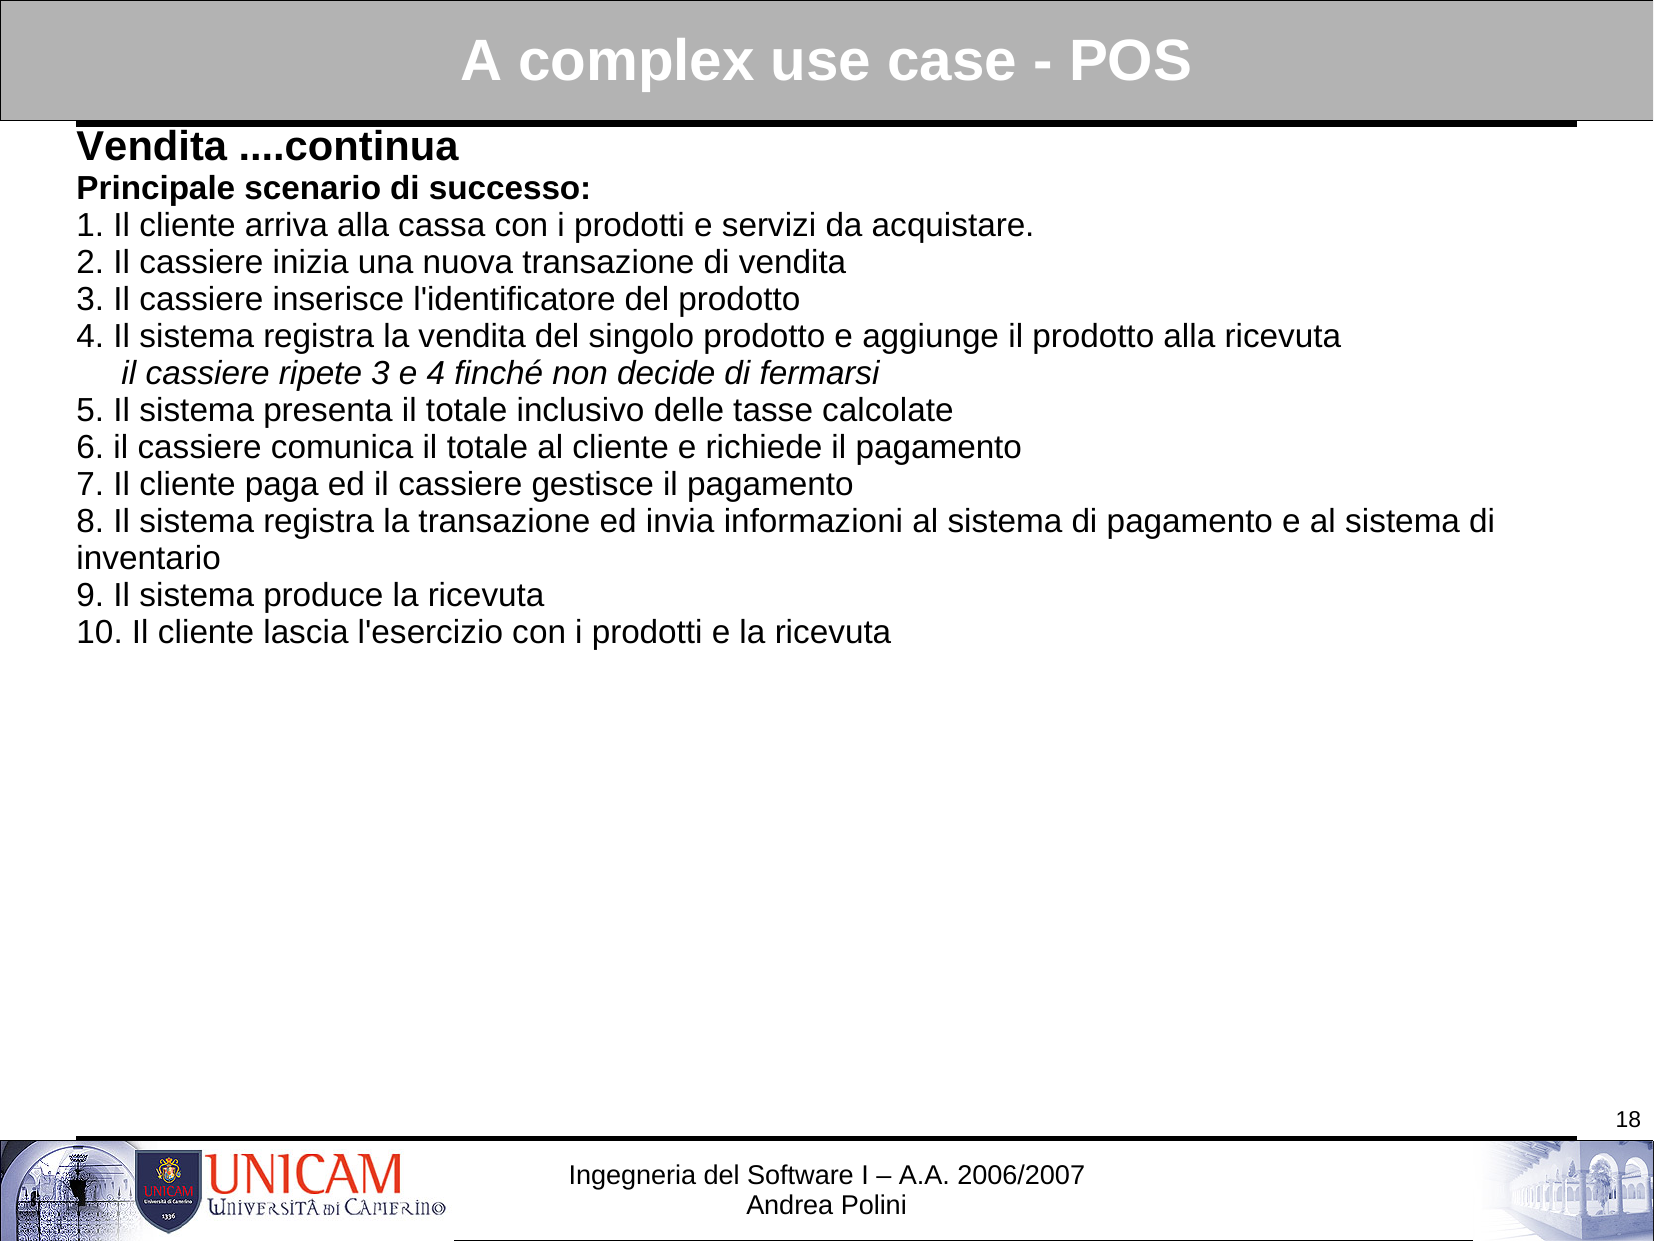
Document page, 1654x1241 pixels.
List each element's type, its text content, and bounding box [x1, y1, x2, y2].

picture [0, 1141, 454, 1241]
title A complex use case - POS [0, 0, 1653, 121]
picture [1473, 1141, 1654, 1241]
list Vendita ....continua Principale scenario di successo: 1. Il cliente arriva alla cassa con i prodotti e servizi da acquistare. 2. Il cassiere inizia una nuova transazione di vendita 3. Il cassiere inserisce l'identificatore del prodotto 4. Il sistema registra la vendita del singolo prodotto e aggiunge il prodotto alla ricevuta il cassiere ripete 3 e 4 finché non decide di fermarsi 5. Il sistema presenta il totale inclusivo delle tasse calcolate 6. il cassiere comunica il totale al cliente e richiede il pagamento 7. Il cliente paga ed il cassiere gestisce il pagamento 8. Il sistema registra la transazione ed invia informazioni al sistema di pagamento e al sistema di inventario 9. Il sistema produce la ricevuta 10. Il cliente lascia l'esercizio con i prodotti e la ricevuta [76, 122, 1577, 831]
